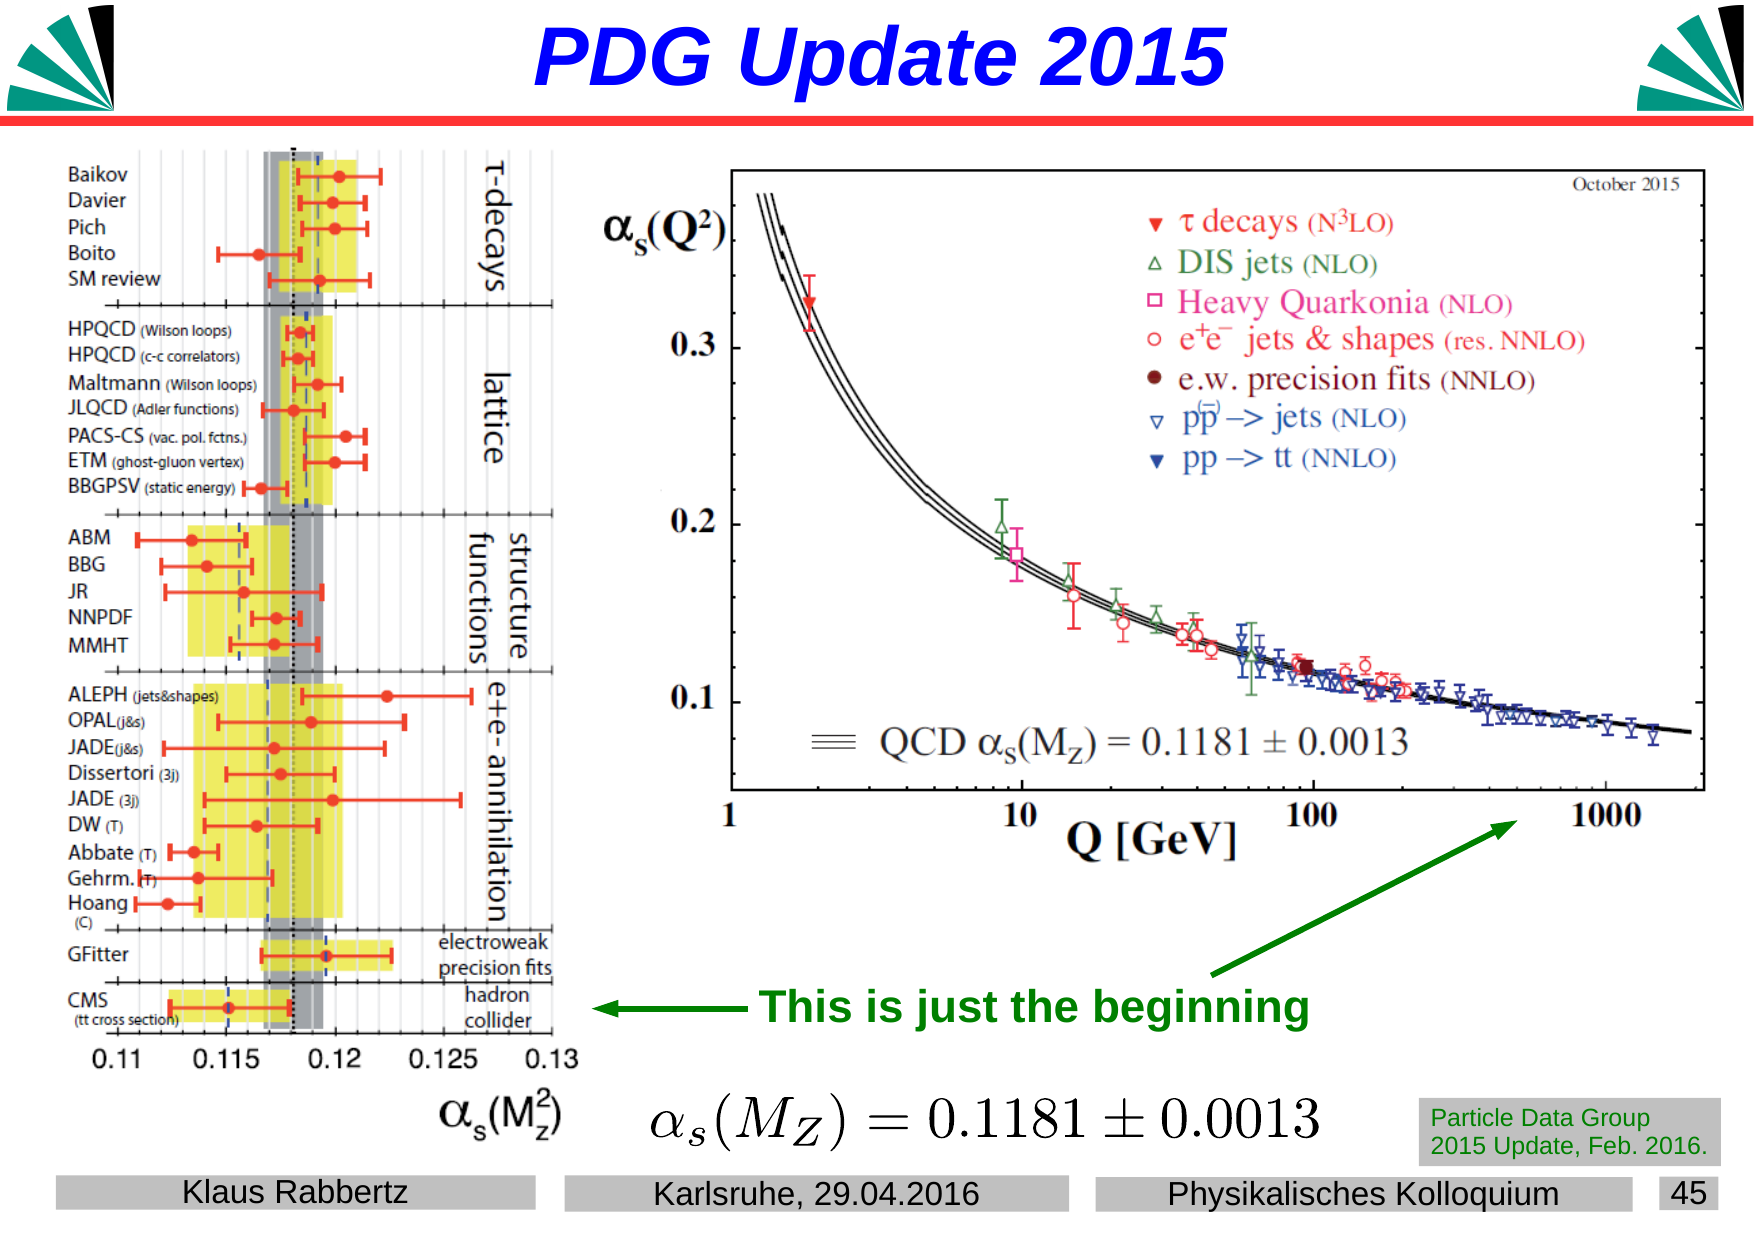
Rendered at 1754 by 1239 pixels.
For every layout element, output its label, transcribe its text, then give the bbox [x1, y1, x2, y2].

text_box Particle Data Group 2015 Update, Feb. 2016. [1418, 1097, 1721, 1167]
text_box [648, 1093, 1322, 1152]
title PDG Update 2015 [129, 0, 1631, 114]
picture [1637, 5, 1744, 112]
picture [7, 5, 114, 112]
picture [51, 137, 1728, 1155]
text_box This is just the beginning [746, 975, 1324, 1039]
